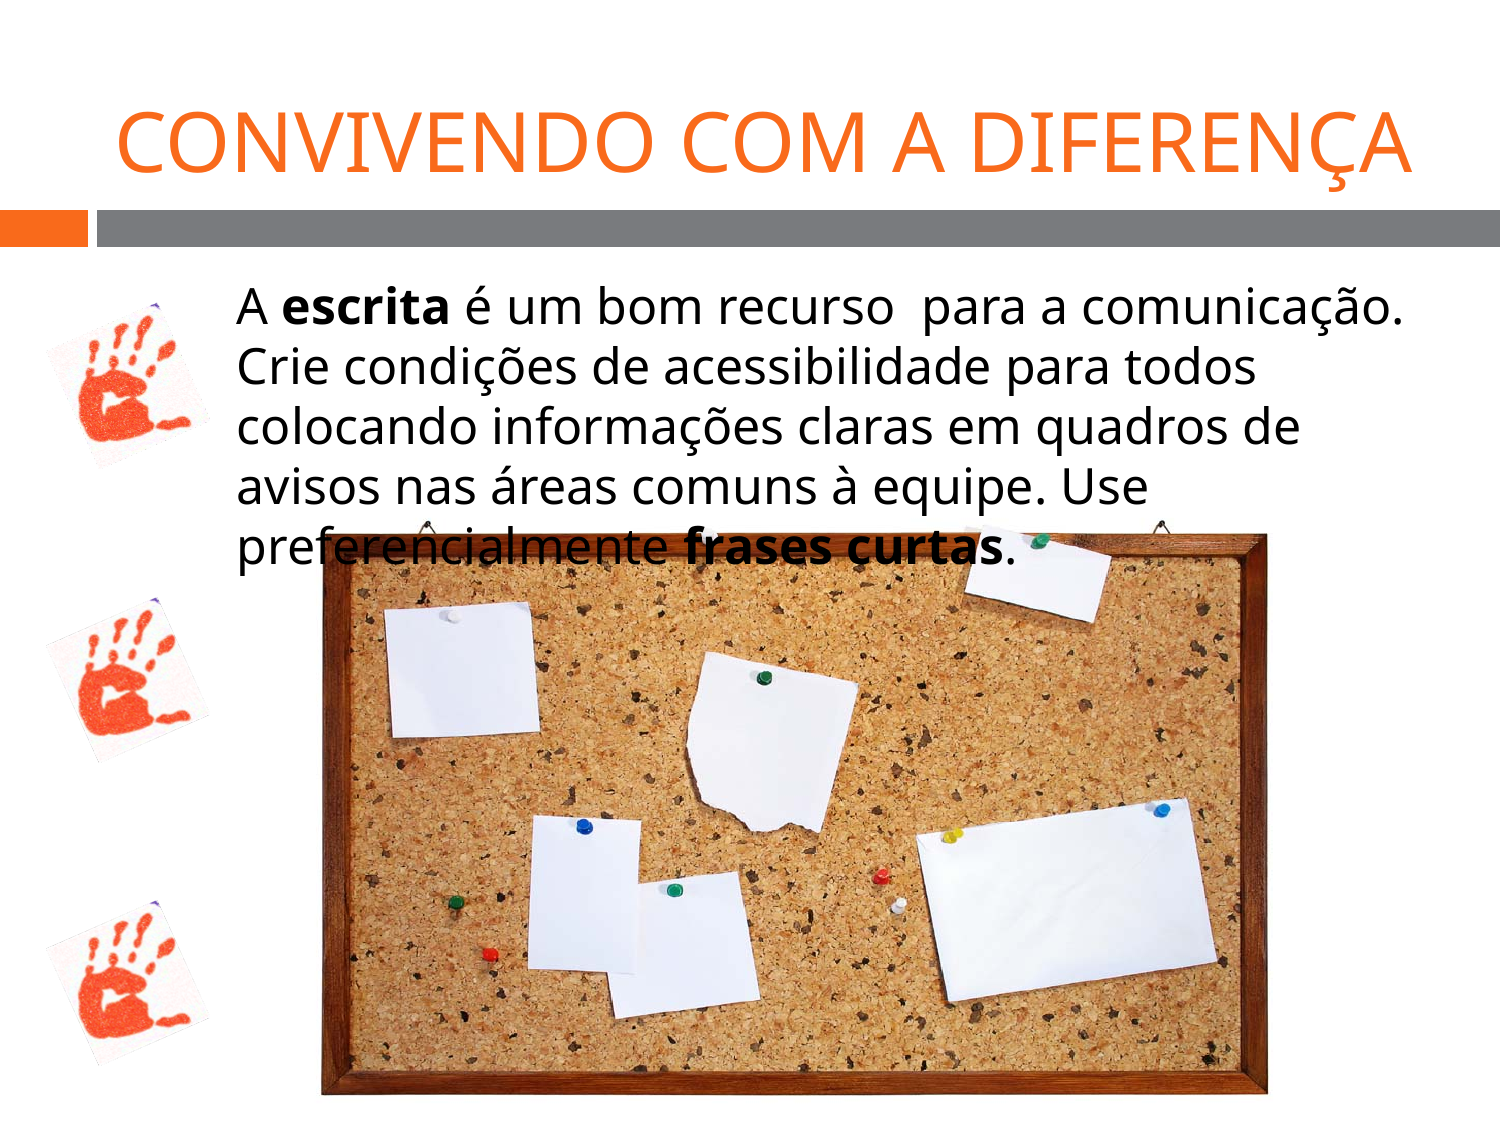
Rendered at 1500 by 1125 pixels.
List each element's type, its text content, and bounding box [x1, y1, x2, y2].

picture [46, 302, 210, 469]
title CONVIVENDO COM A DIFERENÇA [99, 78, 1438, 201]
picture [46, 900, 210, 1066]
text_box A escrita é um bom recurso para a comunicação. Crie condições de acessibilidade para todos colocando informações claras em quadros de avisos nas áreas comuns à equipe. Use preferencialmente frases curtas. [221, 267, 1451, 525]
picture [46, 597, 210, 763]
picture [283, 525, 1306, 1118]
